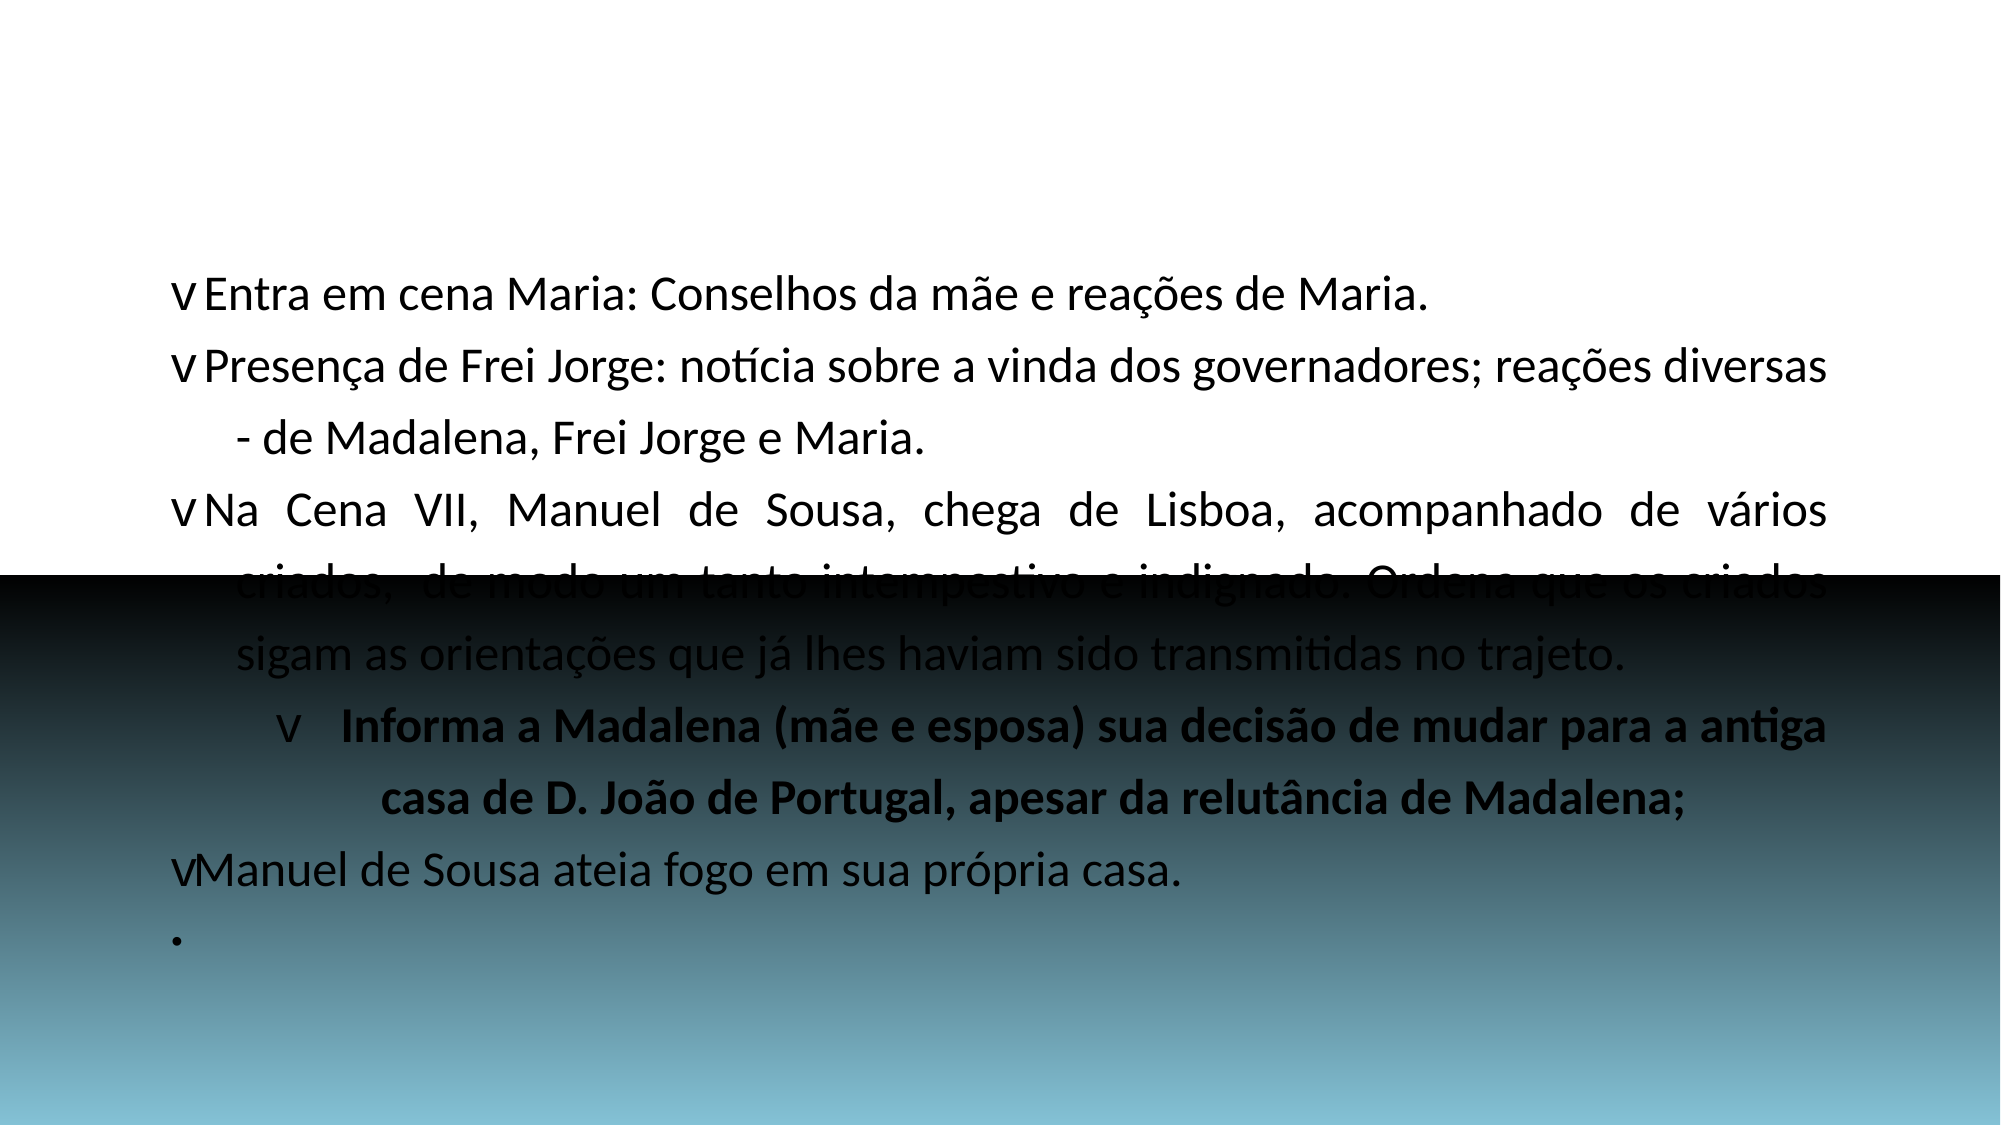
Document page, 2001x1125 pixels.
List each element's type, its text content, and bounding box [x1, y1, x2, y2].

list Entra em cena Maria: Conselhos da mãe e reações de Maria. Presença de Frei Jorge: notícia sobre a vinda dos governadores; reações diversas - de Madalena, Frei Jorge e Maria. Na Cena VII, Manuel de Sousa, chega de Lisboa, acompanhado de vários criados, de modo um tanto intempestivo e indignado. Ordena que os criados sigam as orientações que já lhes haviam sido transmitidas no trajeto. Informa a Madalena (mãe e esposa) sua decisão de mudar para a antiga casa de D. João de Portugal, apesar da relutância de Madalena; Manuel de Sousa ateia fogo em sua própria casa. [156, 241, 1844, 1014]
